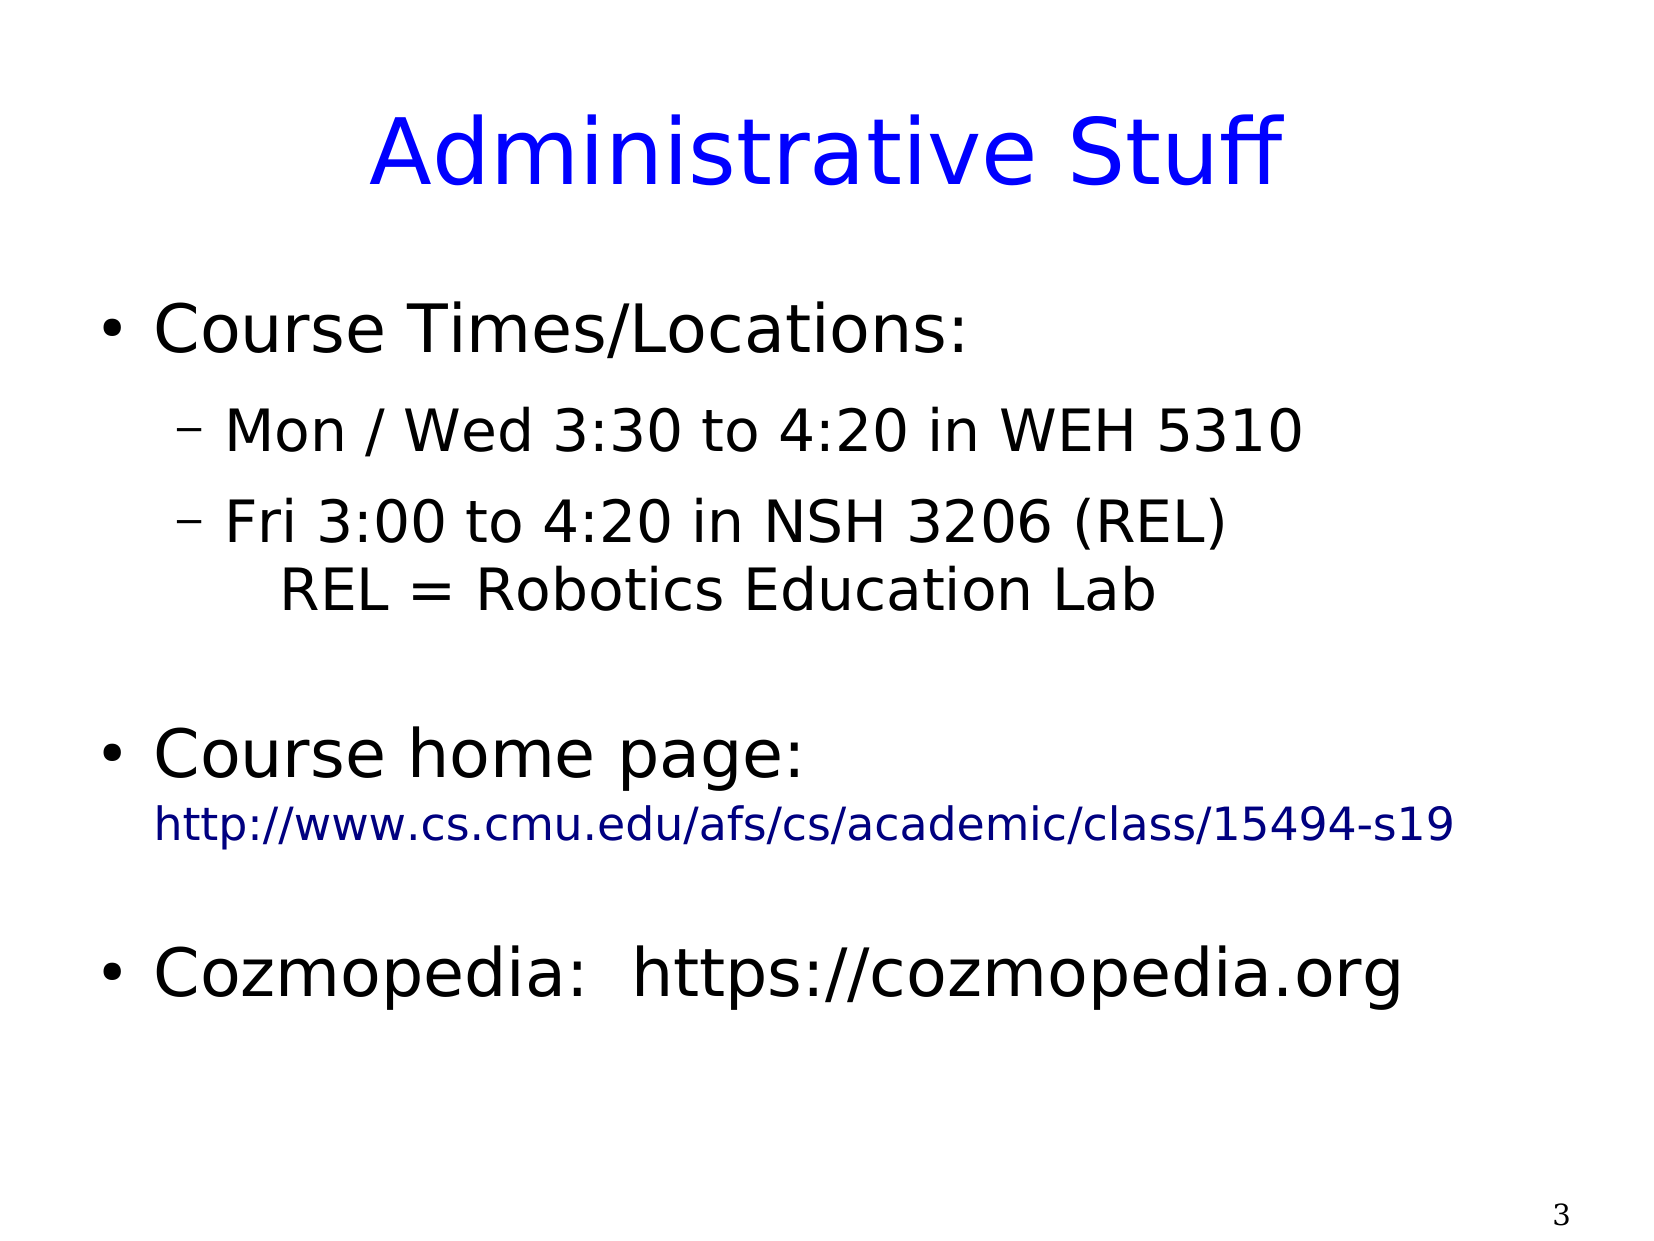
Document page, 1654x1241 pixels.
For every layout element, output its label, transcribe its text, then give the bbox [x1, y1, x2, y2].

title Administrative Stuff [82, 49, 1571, 257]
list Course Times/Locations: Mon / Wed 3:30 to 4:20 in WEH 5310 Fri 3:00 to 4:20 in NSH 3206 (REL) REL = Robotics Education Lab Course home page: http://www.cs.cmu.edu/afs/cs/academic/class/15494-s19 Cozmopedia: https://cozmopedia.org [82, 290, 1571, 1141]
